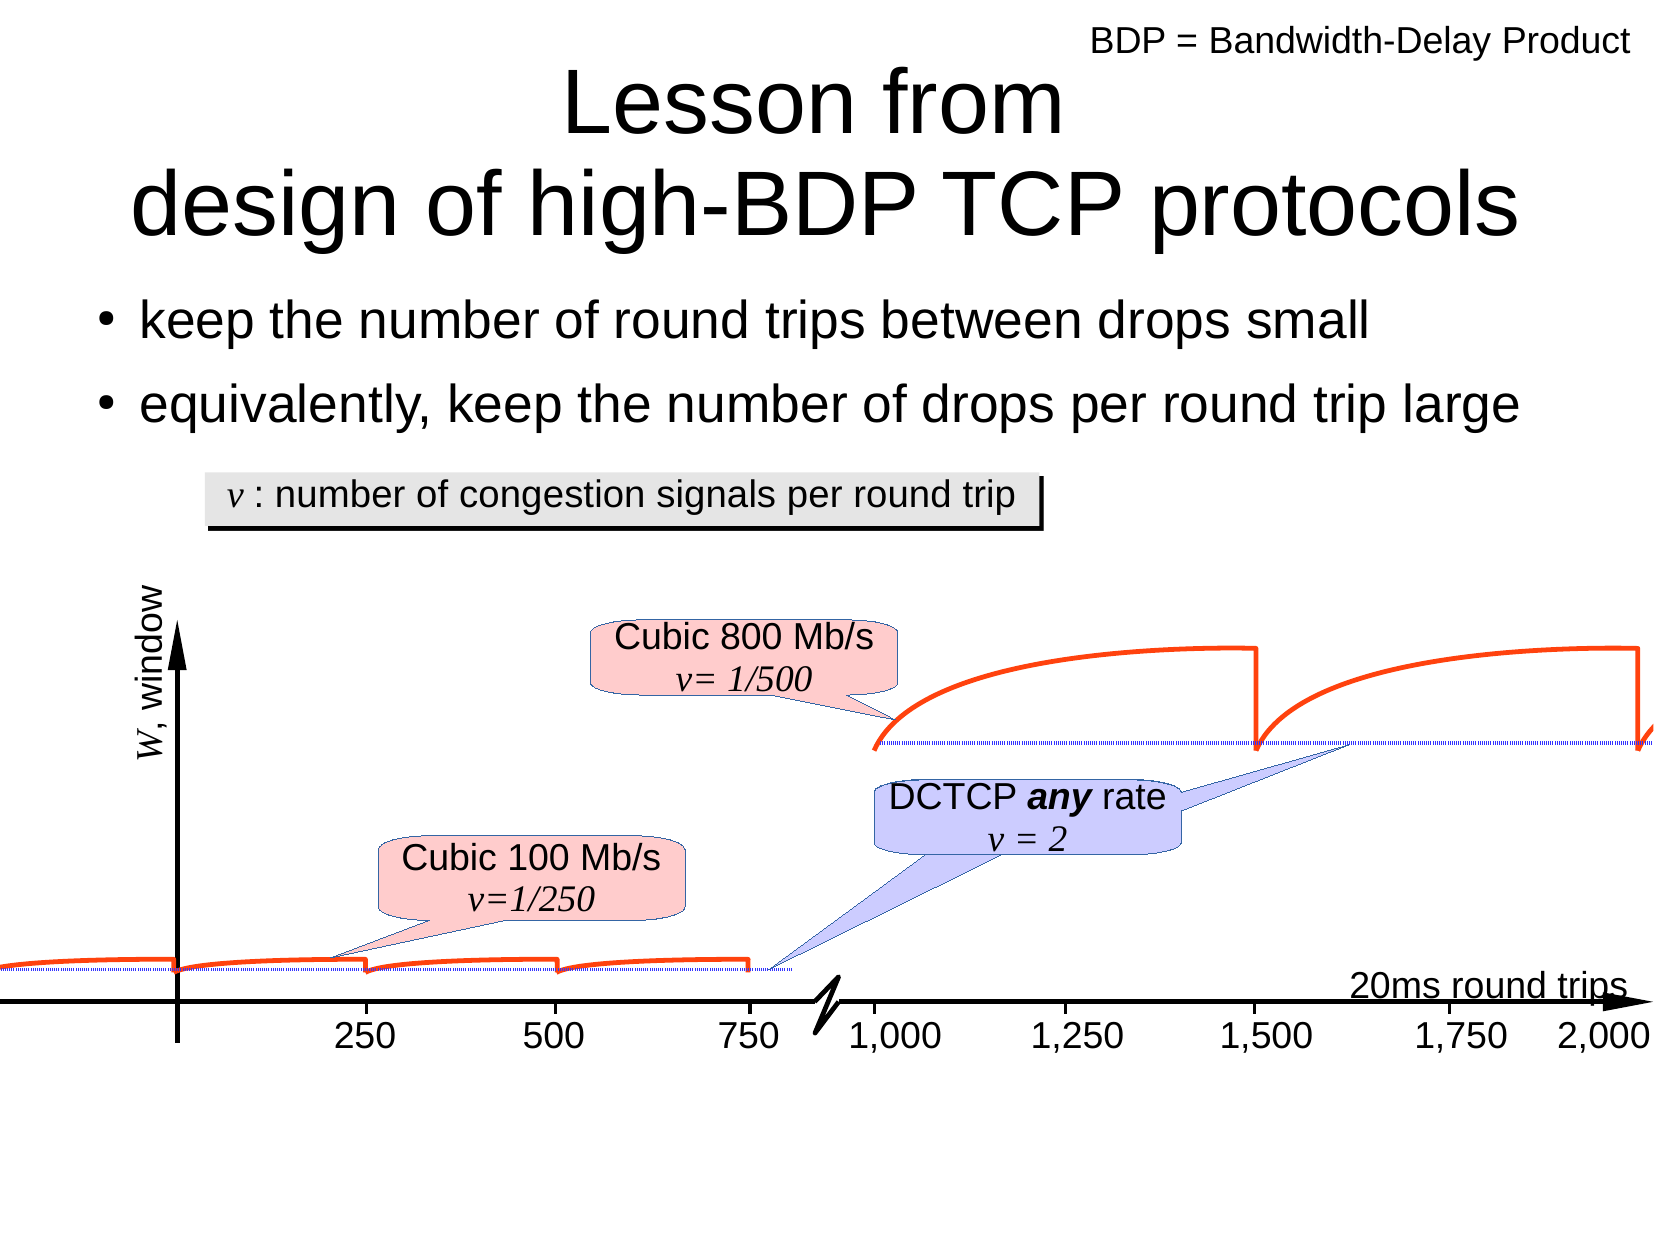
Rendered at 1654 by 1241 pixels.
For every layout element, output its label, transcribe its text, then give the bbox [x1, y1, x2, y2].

text_box 1,750 [1399, 1006, 1523, 1063]
text_box 750 [702, 1006, 804, 1063]
text_box Cubic 800 Mb/s v= 1/500 [590, 619, 898, 720]
text_box 1,250 [1015, 1006, 1139, 1063]
text_box W, window [120, 570, 178, 778]
text_box 1,500 [1204, 1006, 1328, 1063]
text_box DCTCP any rate v = 2 [874, 744, 1349, 855]
text_box 2,000 [1542, 1006, 1654, 1063]
text_box 500 [507, 1006, 609, 1063]
text_box 250 [318, 1006, 420, 1063]
text_box DCTCP any rate: v = 2 [768, 855, 1001, 970]
text_box Cubic 100 Mb/s v=1/250 [330, 835, 686, 958]
list keep the number of round trips between drops small equivalently, keep the number of drops per round trip large [82, 290, 1571, 485]
title Lesson from design of high-BDP TCP protocols [82, 49, 1571, 257]
text_box 20ms round trips [1334, 956, 1644, 1013]
text_box v : number of congestion signals per round trip [204, 472, 1040, 526]
text_box BDP = Bandwidth-Delay Product [1074, 11, 1646, 69]
text_box 1,000 [833, 1006, 957, 1063]
